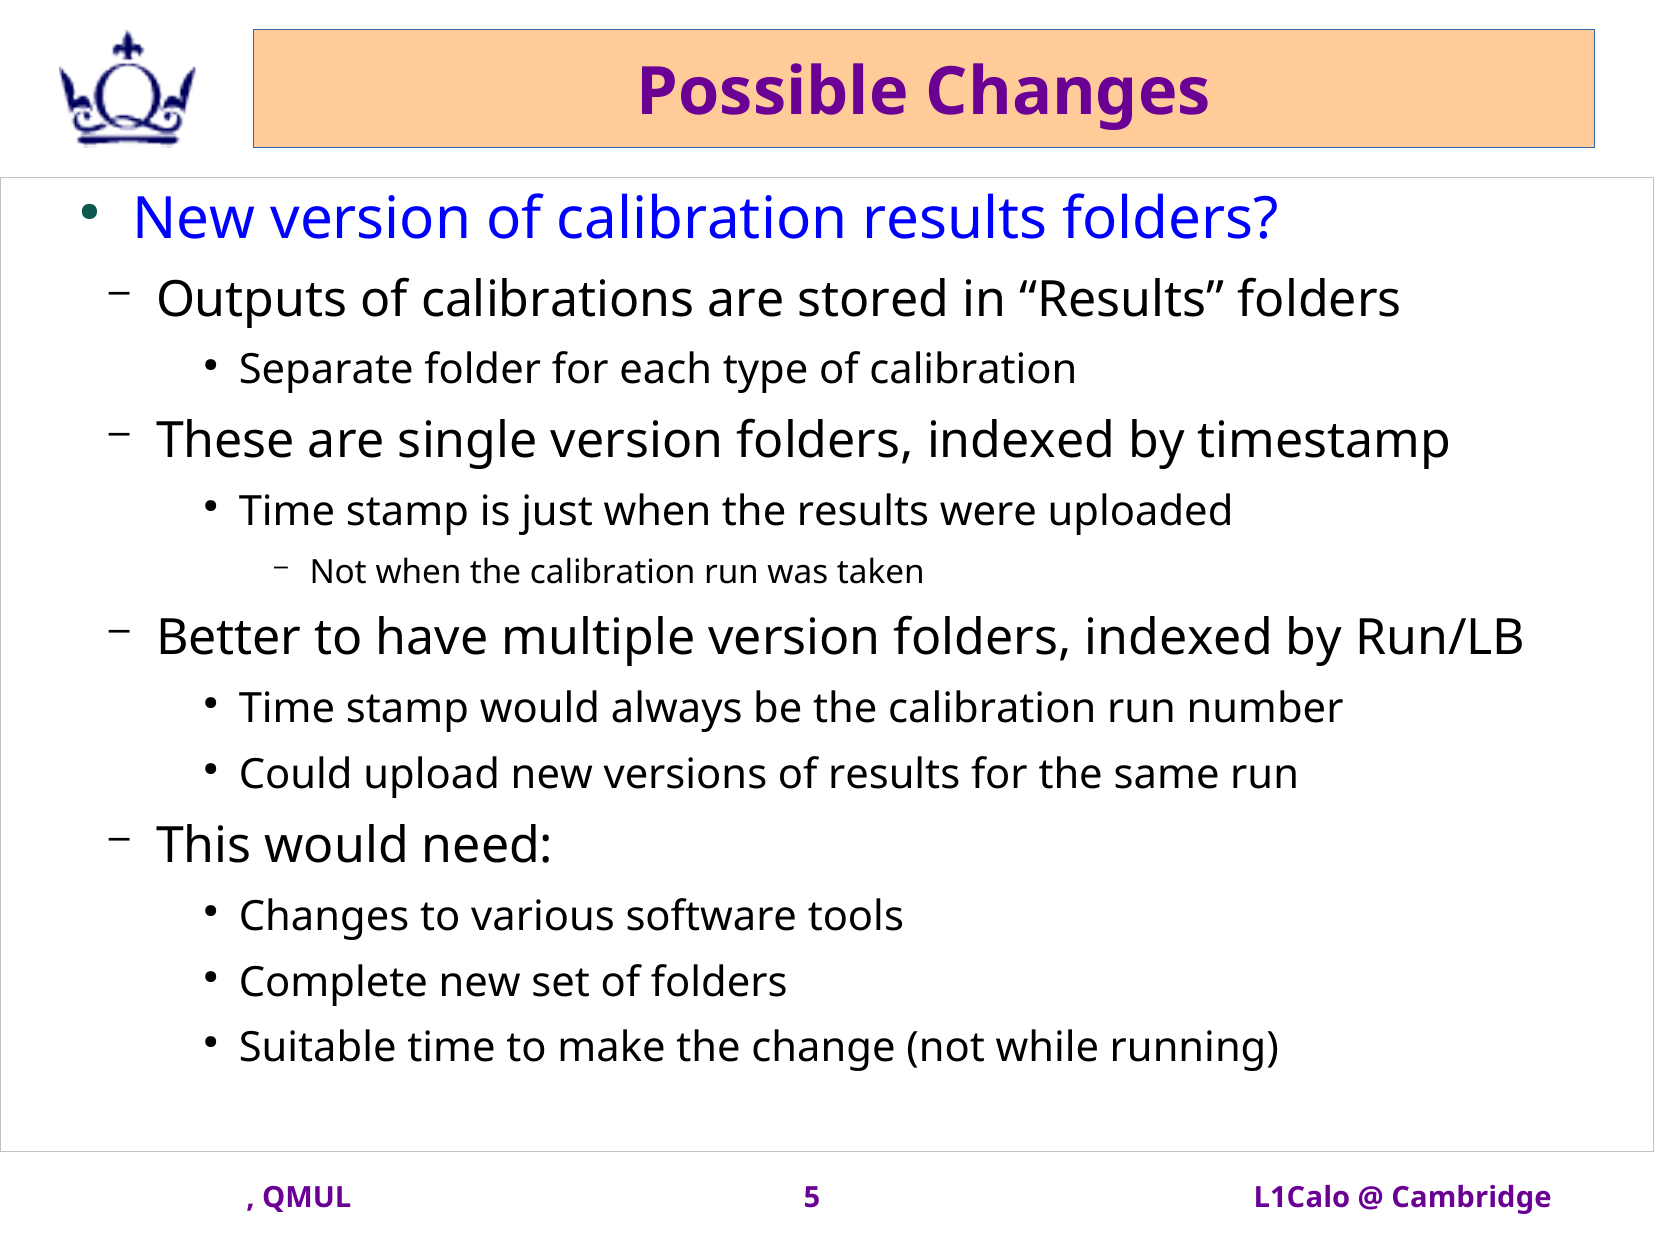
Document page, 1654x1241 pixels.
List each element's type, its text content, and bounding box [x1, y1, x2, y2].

picture [59, 29, 200, 148]
list New version of calibration results folders? Outputs of calibrations are stored in “Results” folders Separate folder for each type of calibration These are single version folders, indexed by timestamp Time stamp is just when the results were uploaded Not when the calibration run was taken Better to have multiple version folders, indexed by Run/LB Time stamp would always be the calibration run number Could upload new versions of results for the same run This would need: Changes to various software tools Complete new set of folders Suitable time to make the change (not while running) [61, 181, 1605, 1149]
title Possible Changes [253, 29, 1595, 148]
